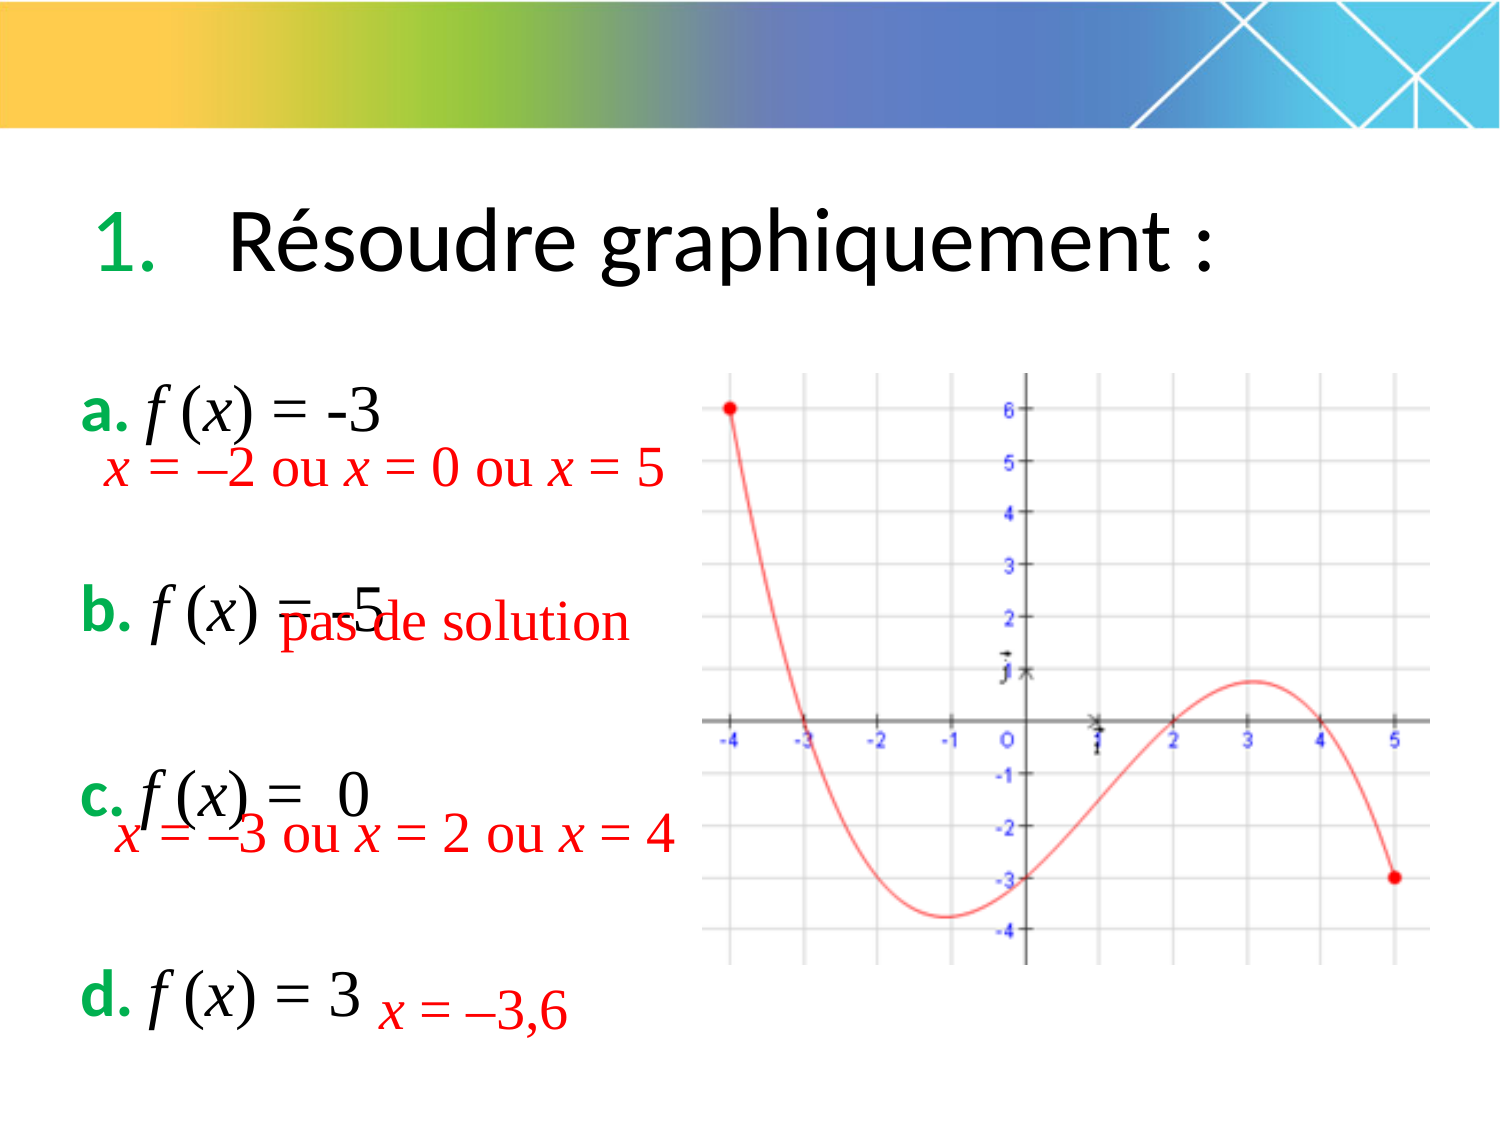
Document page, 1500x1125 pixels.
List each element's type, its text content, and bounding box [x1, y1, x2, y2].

text_box x = –3 ou x = 2 ou x = 4 [100, 786, 833, 873]
text_box x = –2 ou x = 0 ou x = 5 [76, 420, 702, 507]
text_box pas de solution [265, 574, 668, 661]
title Résoudre graphiquement : [75, 164, 1426, 305]
text_box x = –3,6 [289, 964, 680, 1050]
text_box a. f (x) = -3 b. f (x) = -5 c. f (x) = 0 d. f (x) = 3 [64, 357, 440, 1125]
picture [702, 373, 1430, 965]
